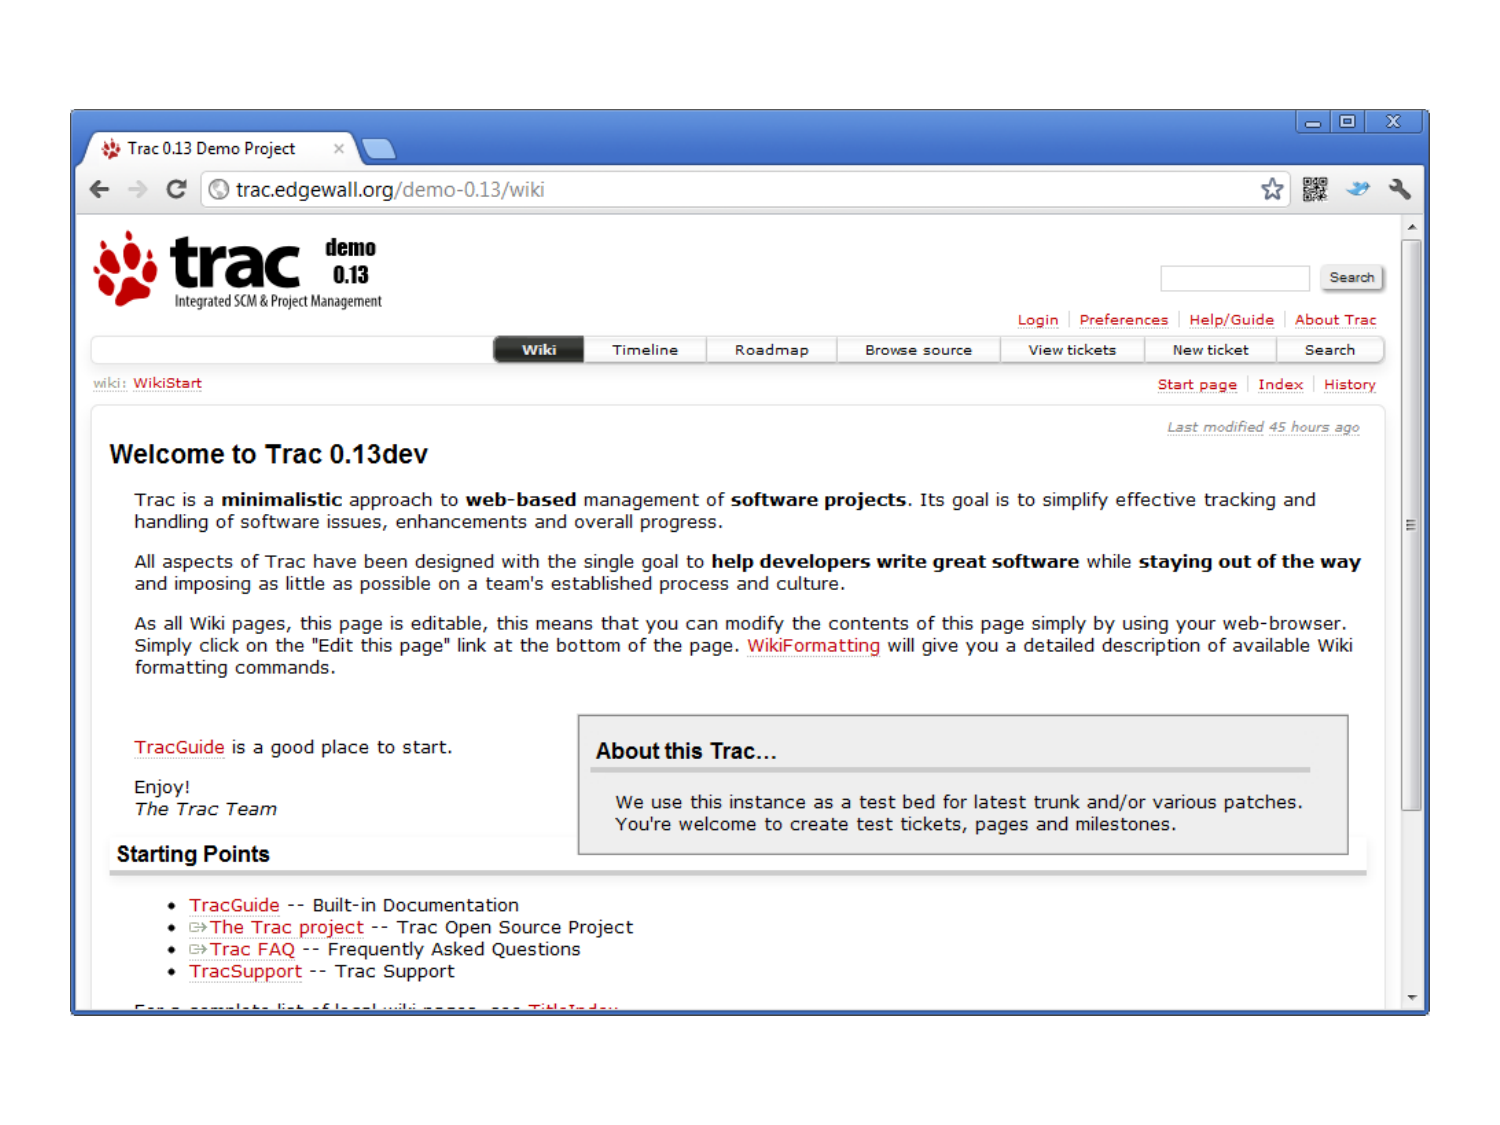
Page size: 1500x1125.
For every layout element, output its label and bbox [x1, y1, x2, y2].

picture [70, 109, 1430, 1016]
